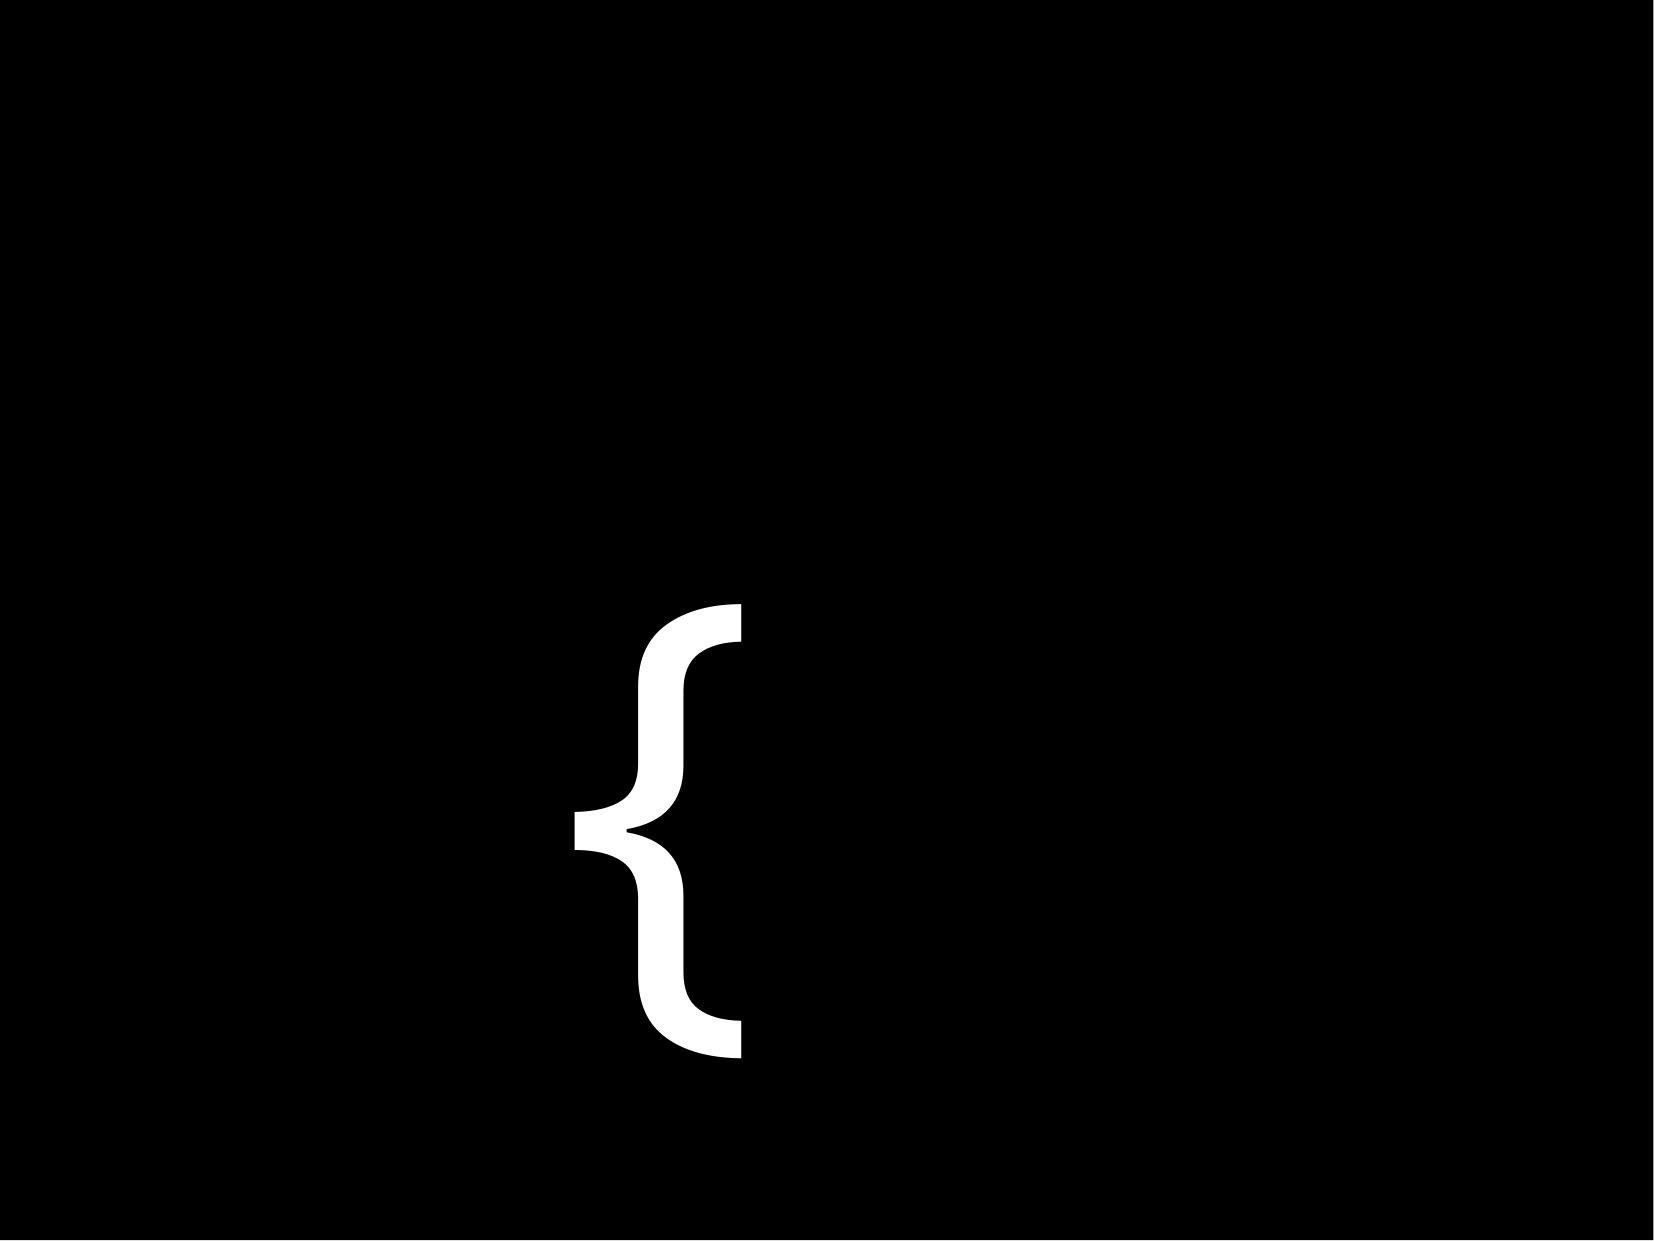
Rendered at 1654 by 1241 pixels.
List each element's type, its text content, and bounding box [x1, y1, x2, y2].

text_box { [546, 412, 729, 1012]
text_box [0, 0, 1654, 1241]
